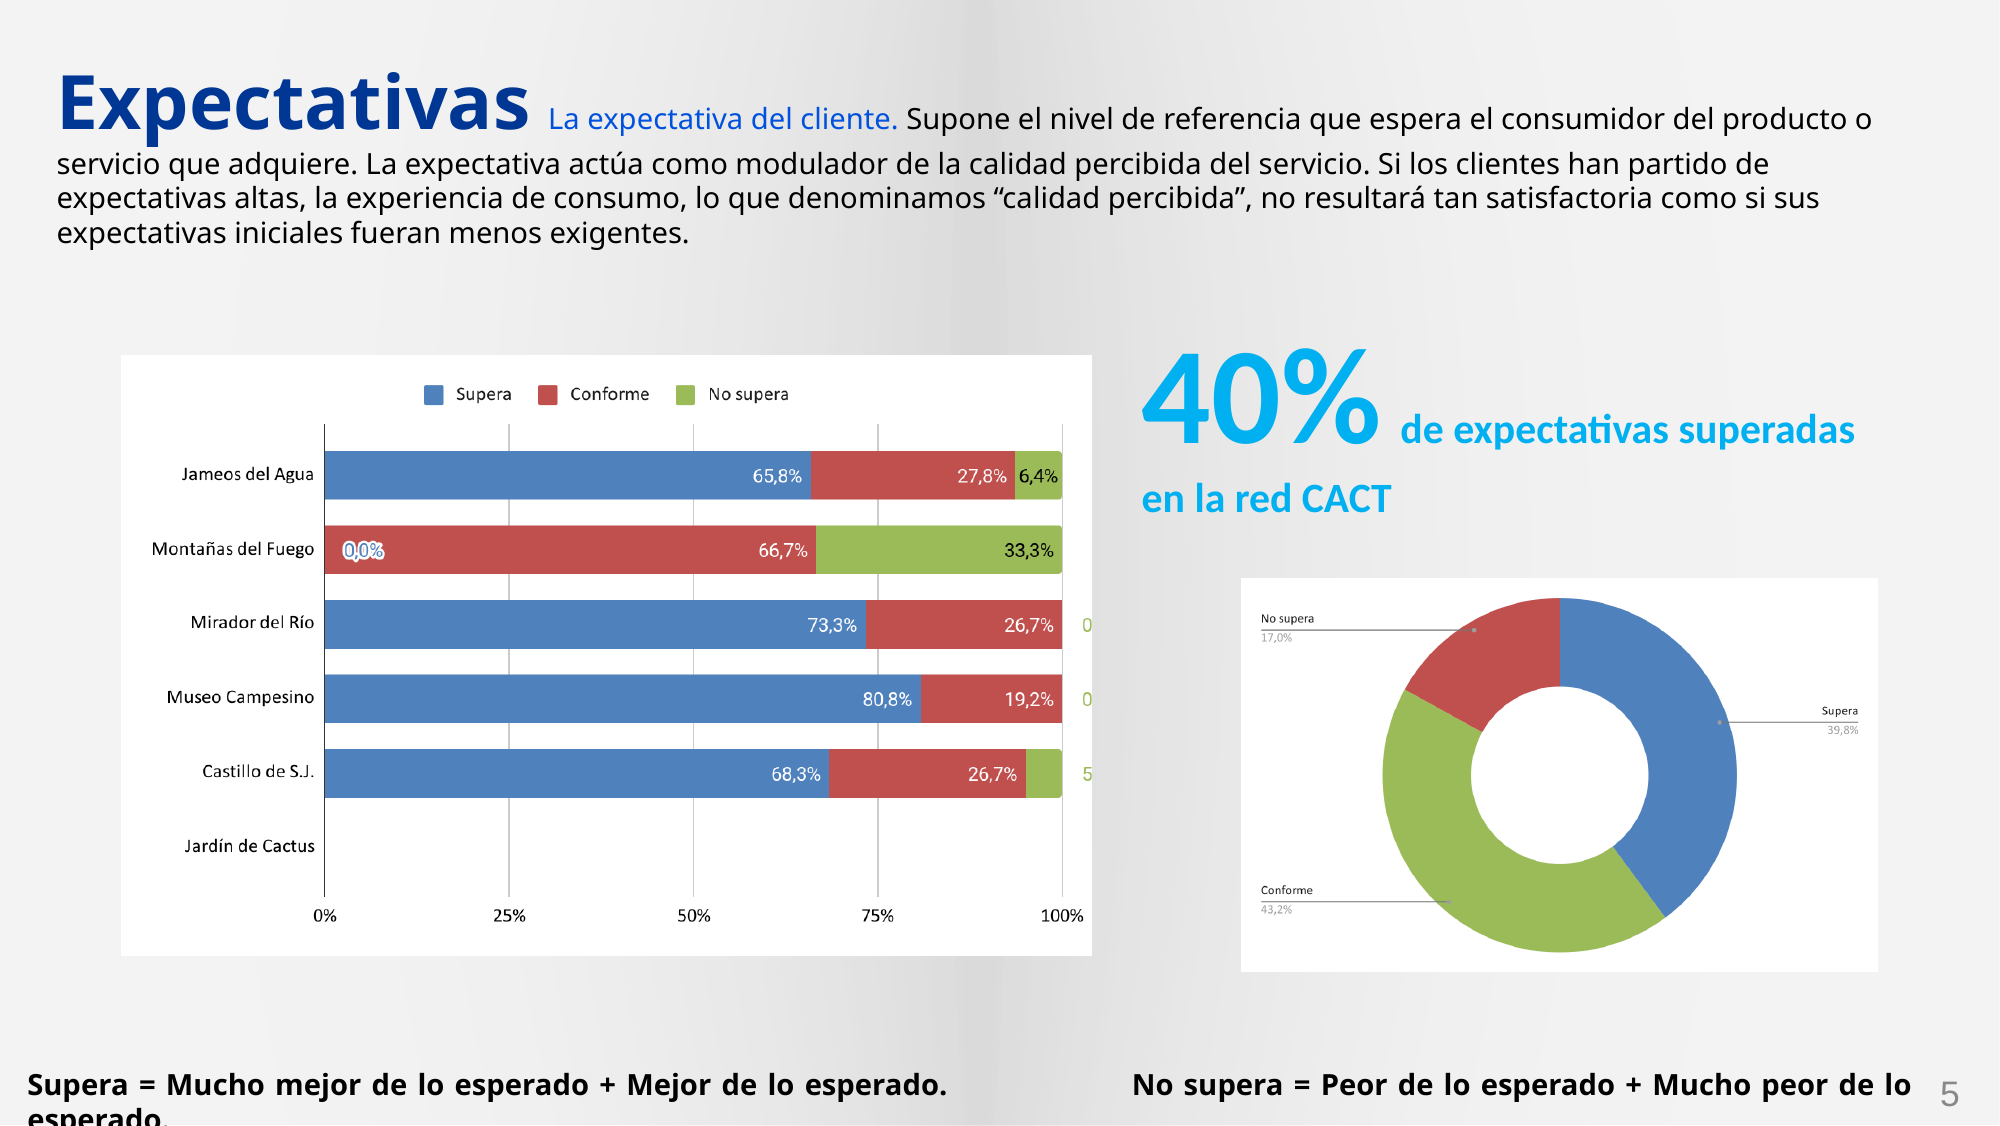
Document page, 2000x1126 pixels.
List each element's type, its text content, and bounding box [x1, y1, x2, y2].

picture [1241, 578, 1878, 972]
slide_number 5 [1609, 1062, 1960, 1122]
text_box 40% de expectativas superadas en la red CACT [1126, 298, 1894, 623]
text_box Expectativas La expectativa del cliente. Supone el nivel de referencia que espera el consumidor del producto o servicio que adquiere. La expectativa actúa como modulador de la calidad percibida del servicio. Si los clientes han partido de expectativas altas, la experiencia de consumo, lo que denominamos “calidad percibida”, no resultará tan satisfactoria como si sus expectativas iniciales fueran menos exigentes. [38, 0, 1960, 305]
list Supera = Mucho mejor de lo esperado + Mejor de lo esperado. No supera = Peor de lo esperado + Mucho peor de lo esperado. [27, 1066, 1914, 1126]
picture [121, 355, 1092, 956]
